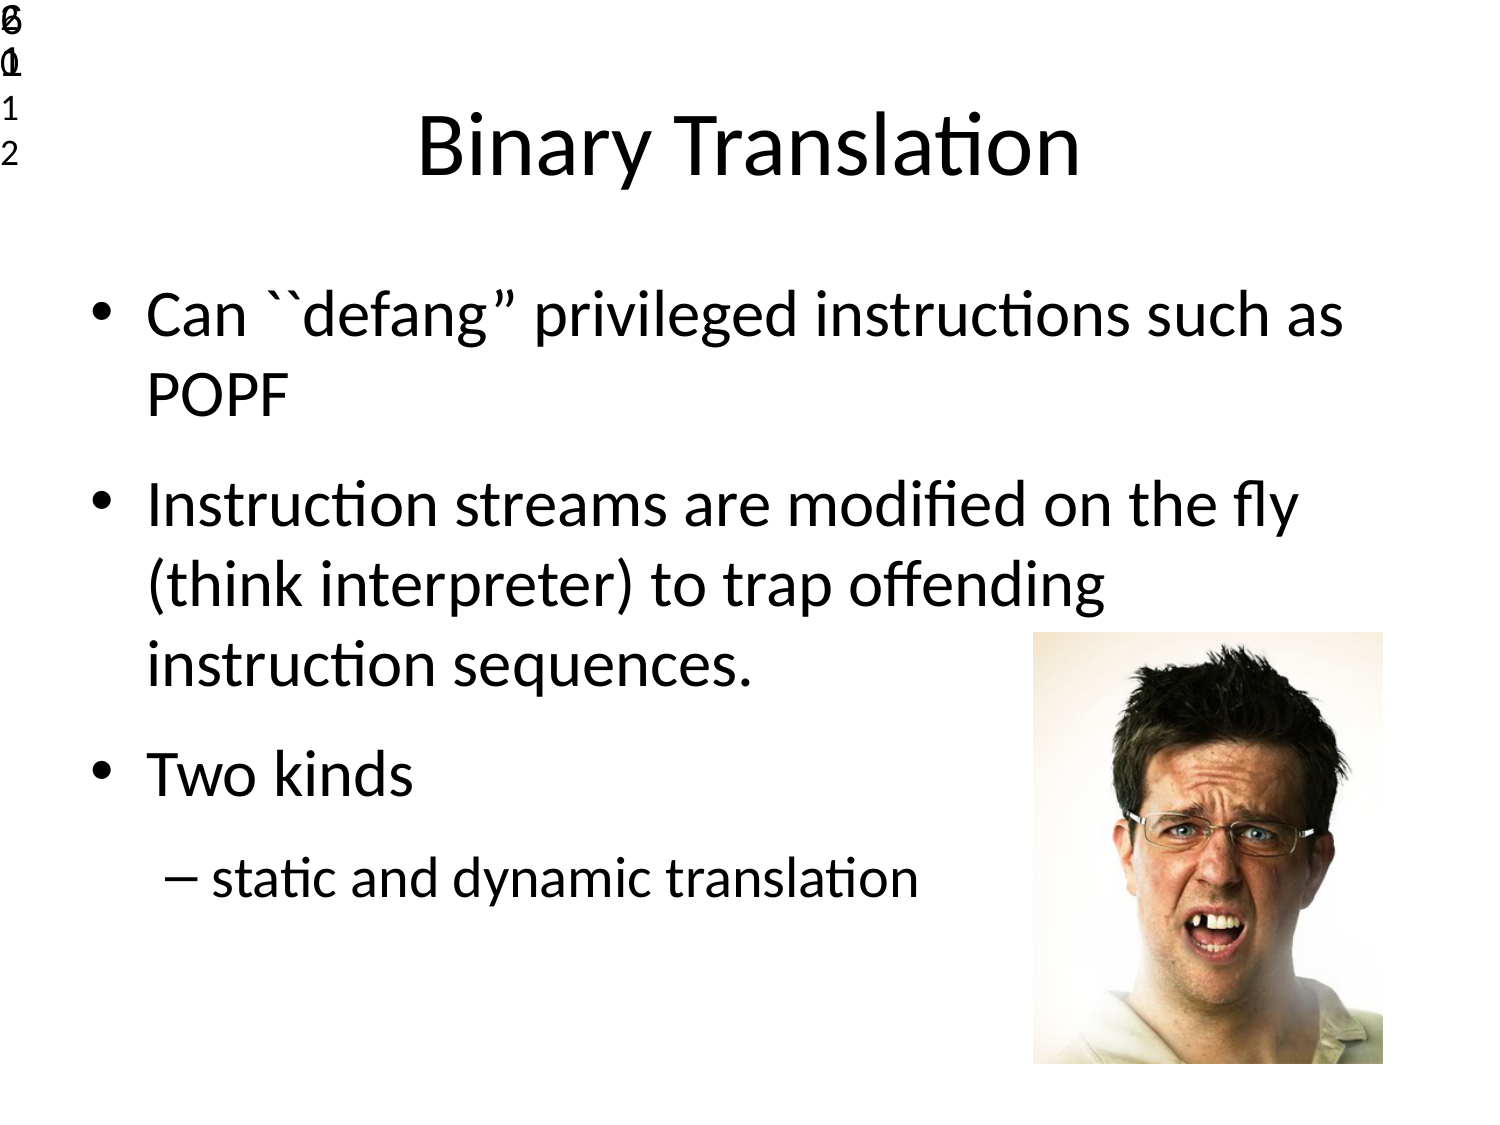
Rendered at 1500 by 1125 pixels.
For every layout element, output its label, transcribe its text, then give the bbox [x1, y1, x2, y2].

picture [1033, 632, 1383, 1064]
title Binary Translation [75, 45, 1425, 233]
list Can ``defang” privileged instructions such as POPF Instruction streams are modified on the fly (think interpreter) to trap offending instruction sequences. Two kinds static and dynamic translation [75, 262, 1425, 1005]
